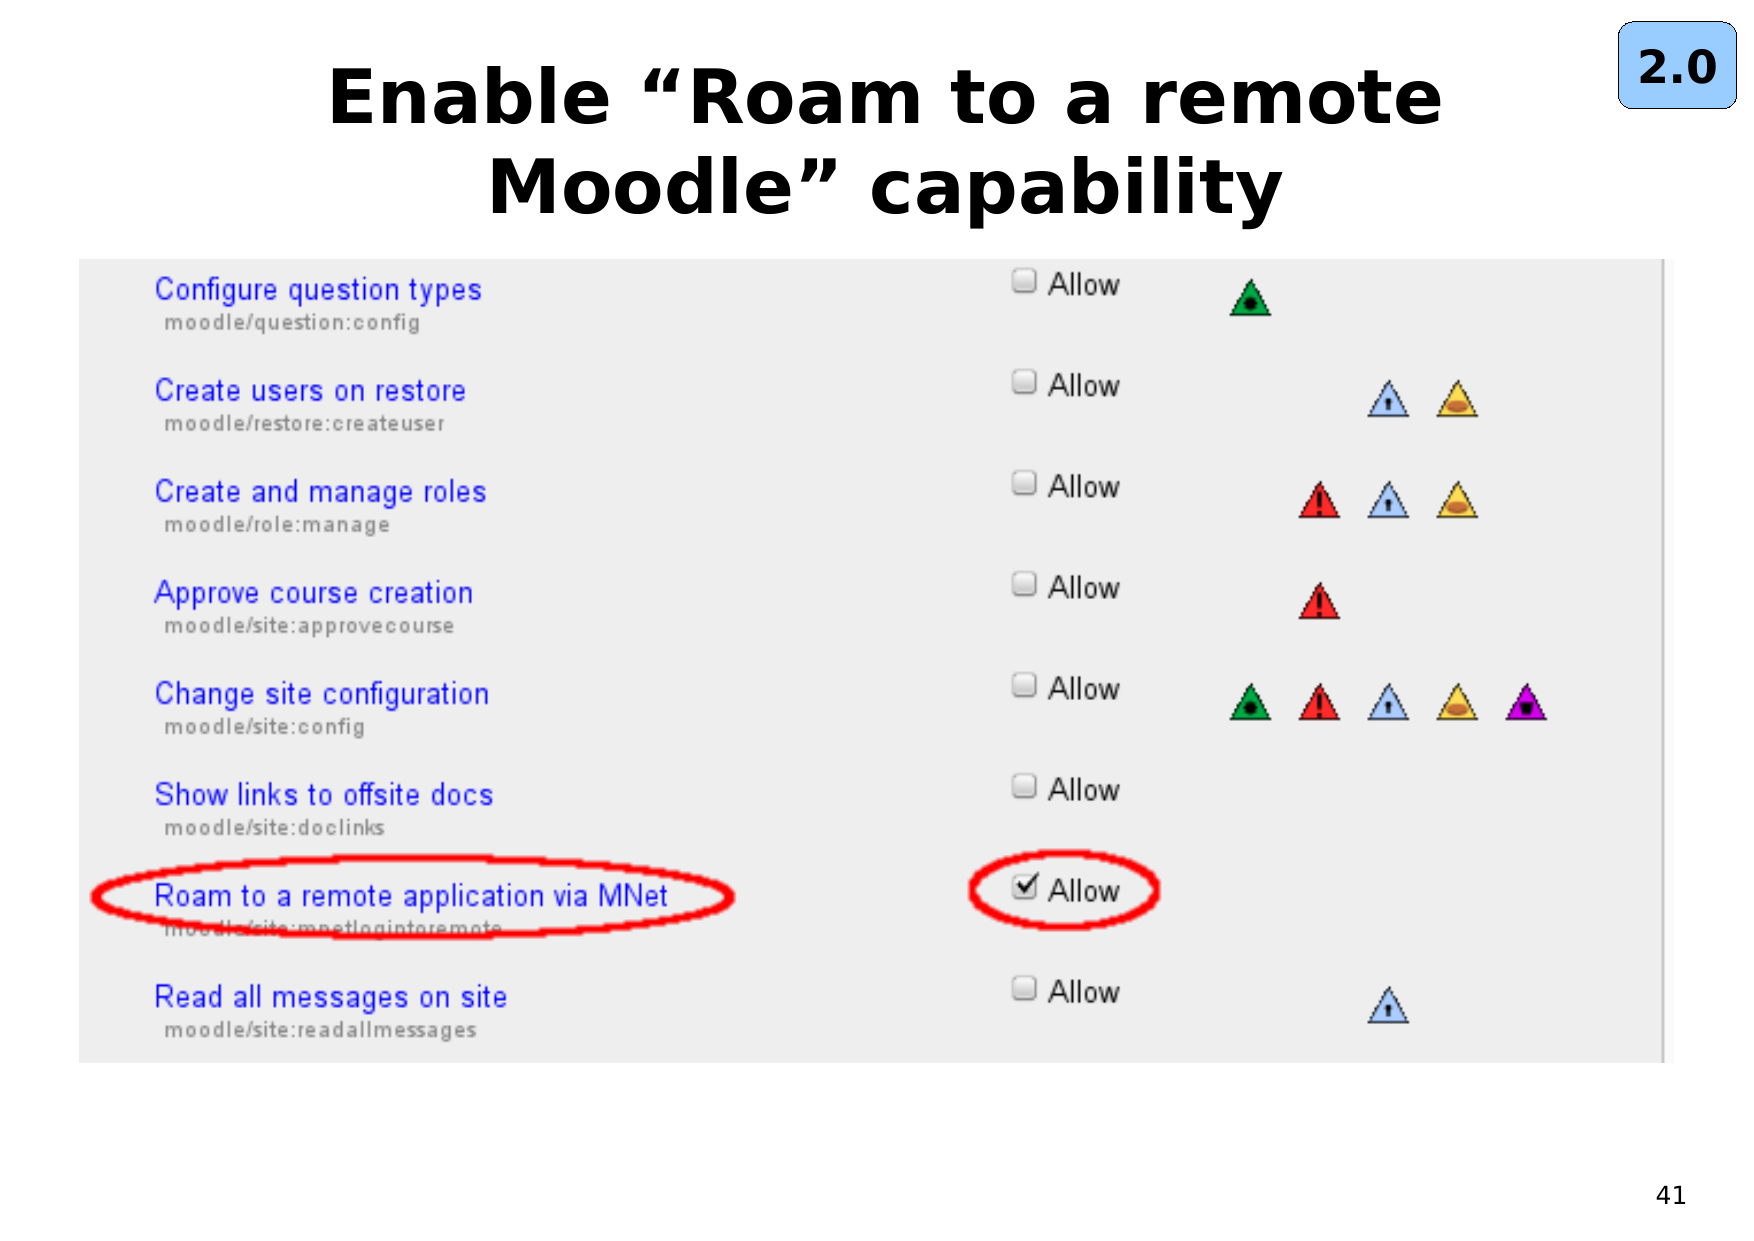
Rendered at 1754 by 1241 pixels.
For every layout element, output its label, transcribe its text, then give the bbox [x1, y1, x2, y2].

title Enable “Roam to a remote Moodle” capability [59, 34, 1713, 242]
text_box 2.0 [1618, 21, 1737, 109]
picture [79, 259, 1674, 1063]
